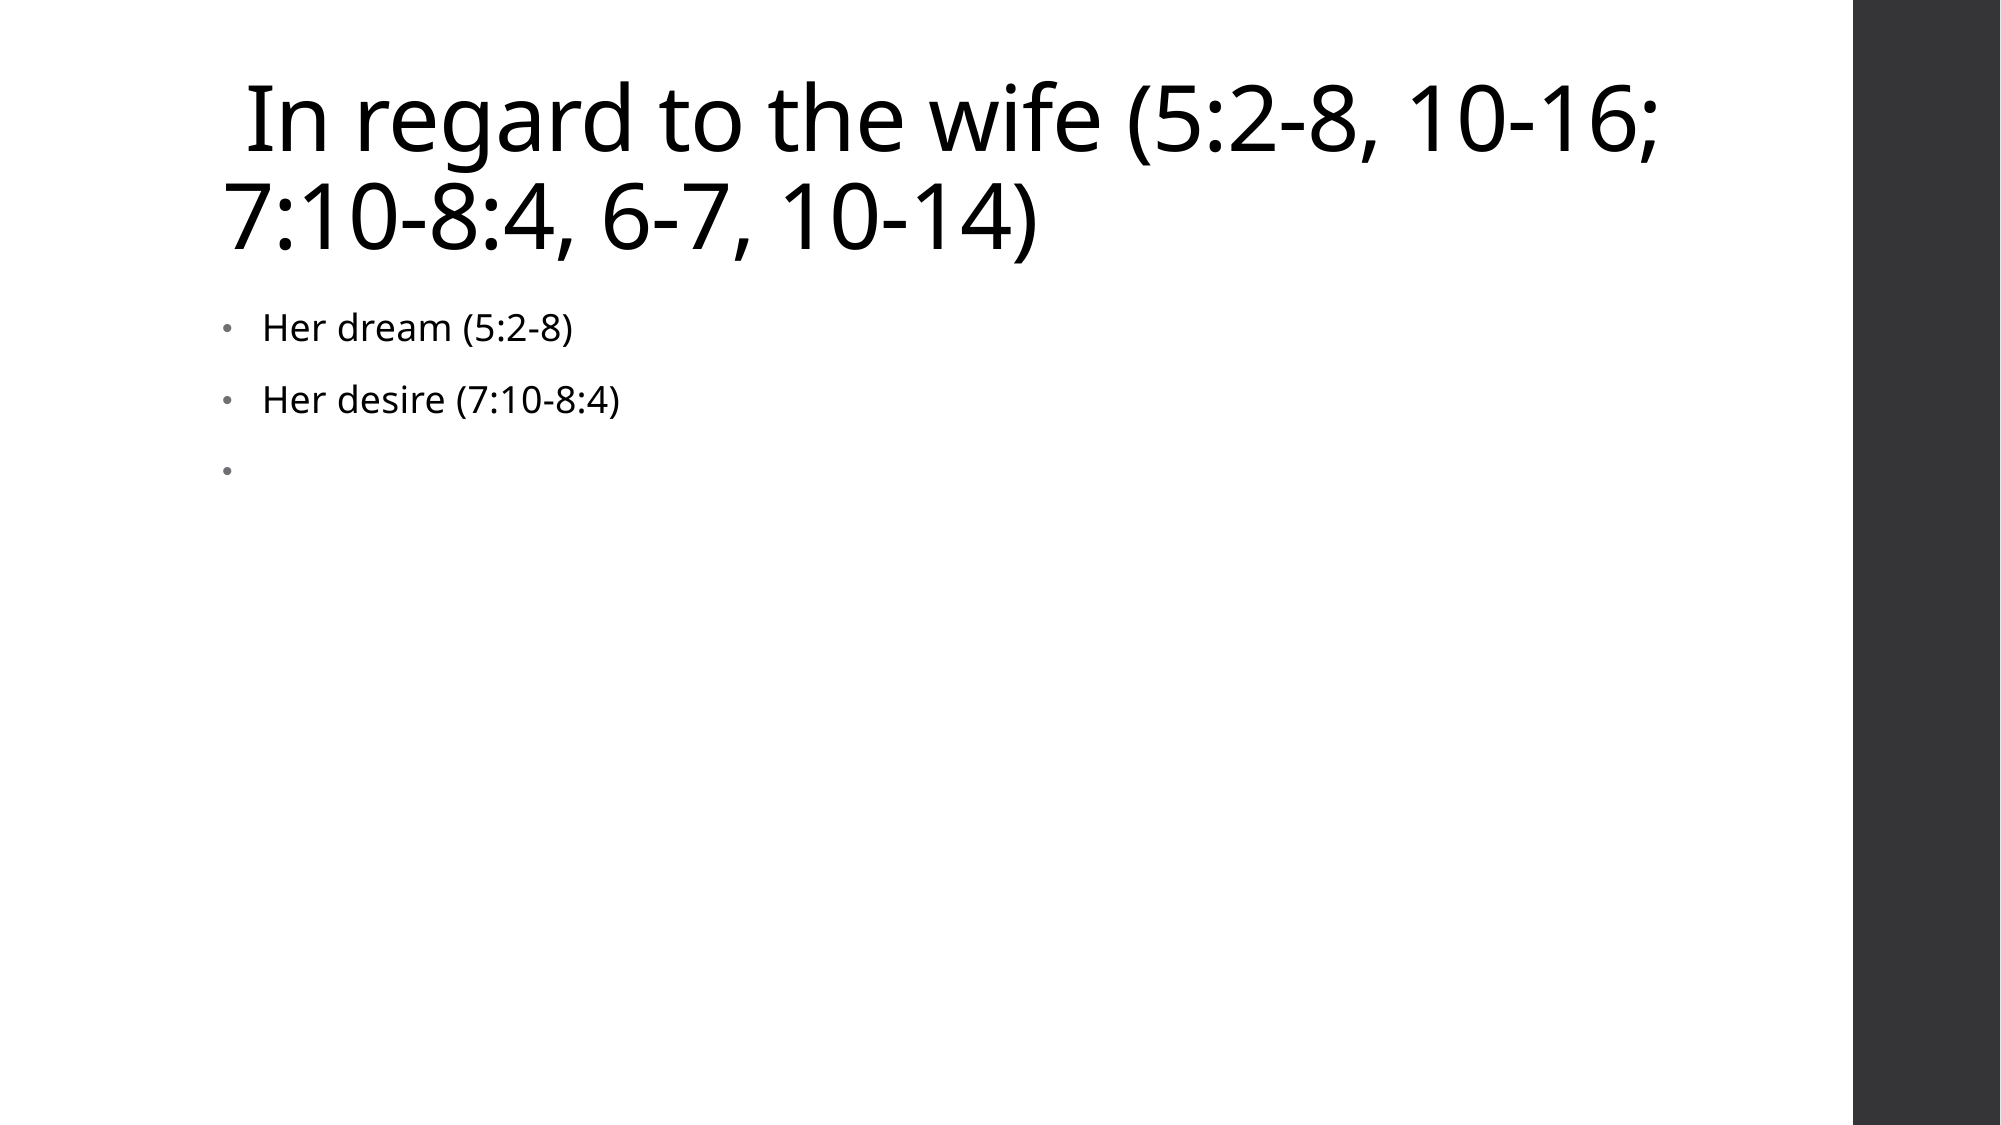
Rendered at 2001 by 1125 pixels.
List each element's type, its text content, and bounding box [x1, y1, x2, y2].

title In regard to the wife (5:2-8, 10-16; 7:10-8:4, 6-7, 10-14) [206, 60, 1797, 278]
list Her dream (5:2-8) Her desire (7:10-8:4) [206, 299, 1617, 1014]
